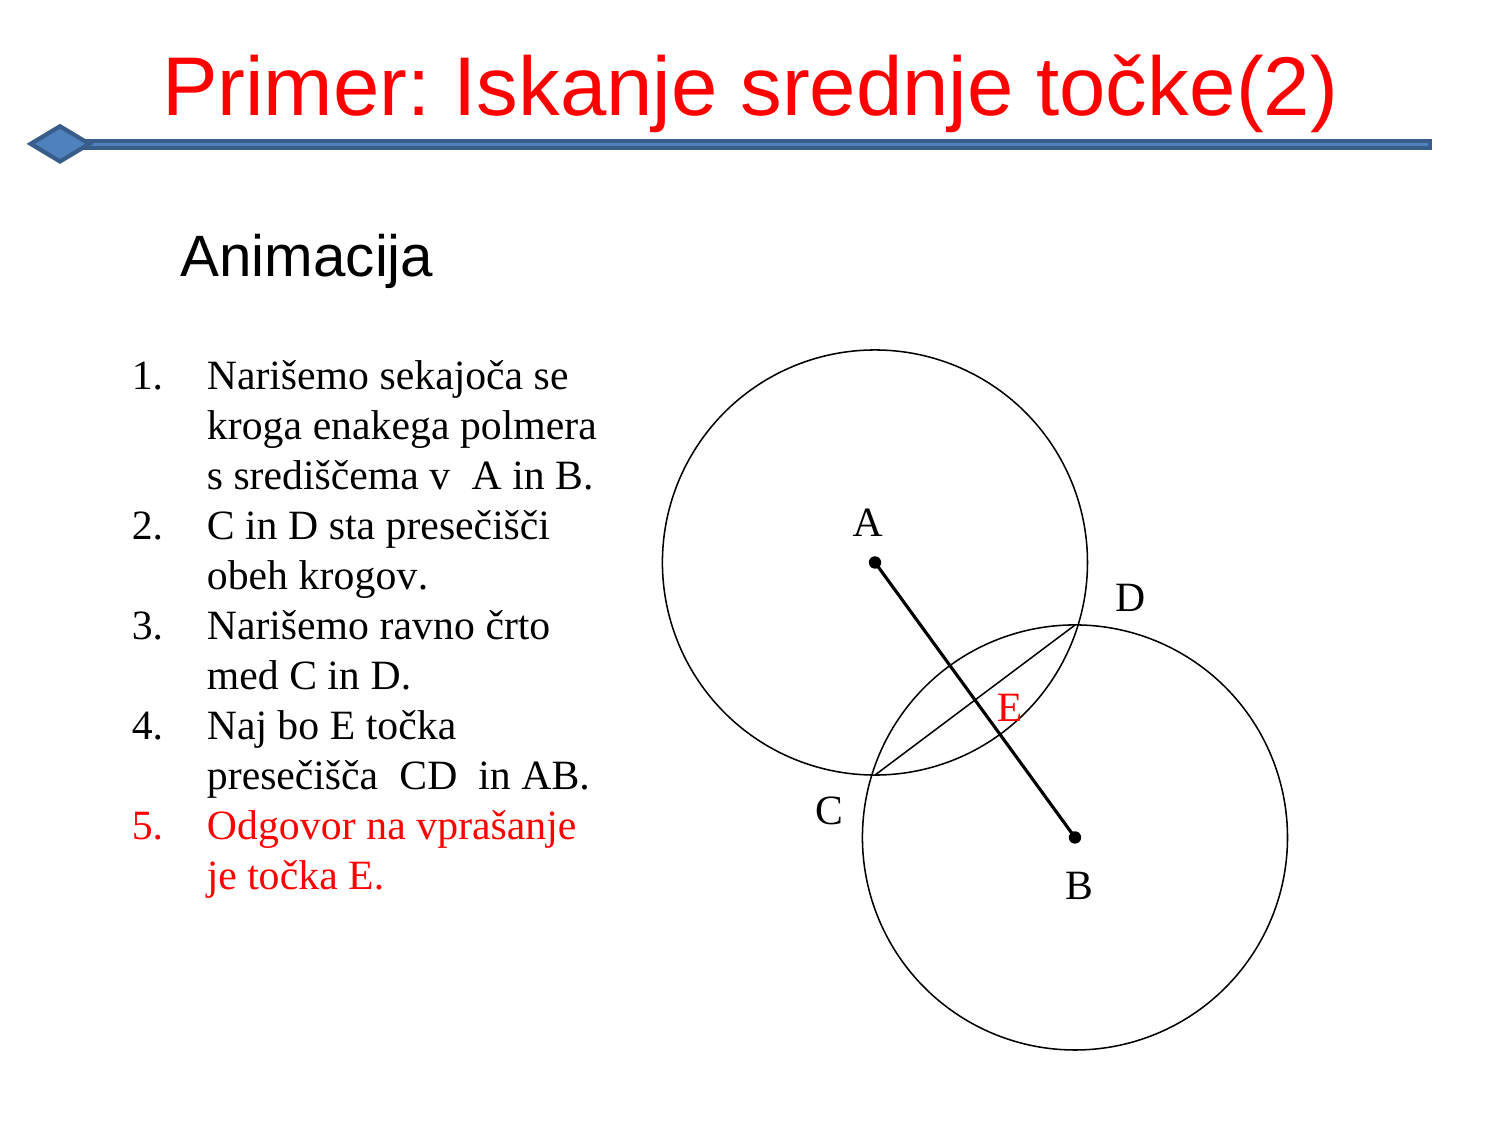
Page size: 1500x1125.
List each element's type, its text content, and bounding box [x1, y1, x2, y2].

text_box B [1050, 850, 1108, 916]
text_box D [1100, 562, 1161, 628]
text_box A [837, 487, 898, 553]
text_box E [982, 672, 1009, 693]
text_box C [800, 775, 858, 841]
text_box Narišemo sekajoča se kroga enakega polmera s središčema v A in B. C in D sta presečišči obeh krogov. Narišemo ravno črto med C in D. Naj bo E točka presečišča CD in AB. Odgovor na vprašanje je točka E. [117, 339, 630, 906]
text_box E [982, 672, 1038, 738]
title Primer: Iskanje srednje točke(2) [75, 23, 1426, 141]
text_box Animacija [165, 210, 449, 297]
